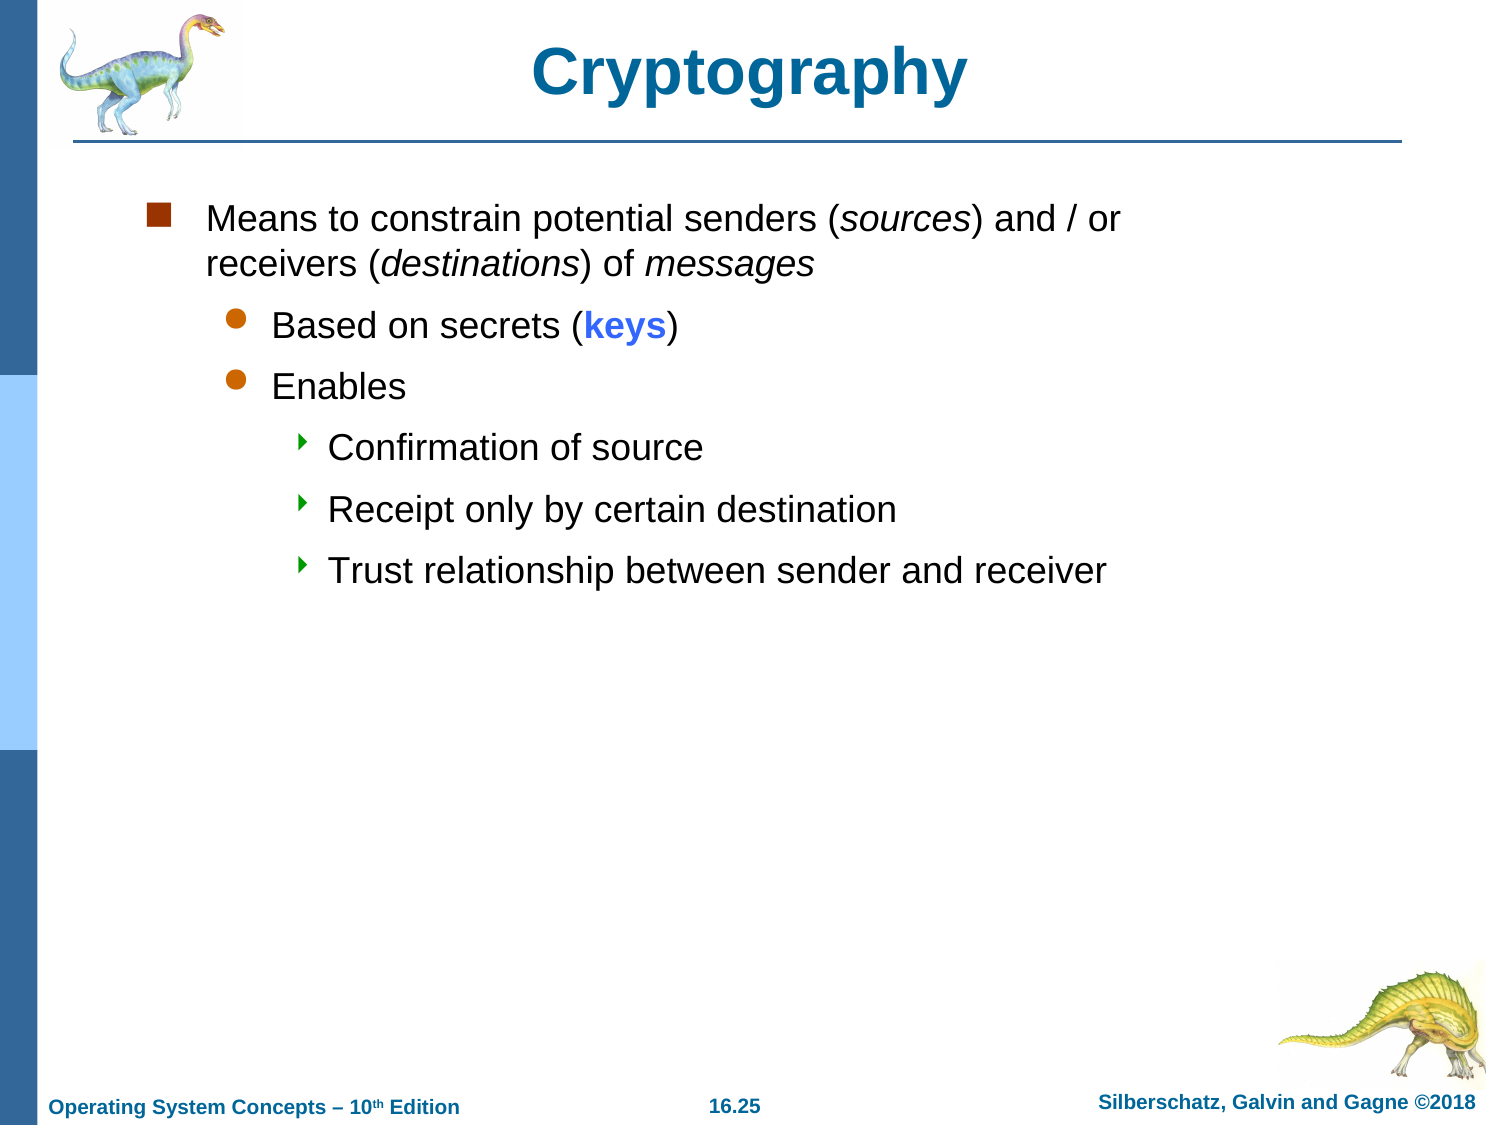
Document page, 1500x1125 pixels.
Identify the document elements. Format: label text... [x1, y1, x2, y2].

list Means to constrain potential senders (sources) and / or receivers (destinations) of messages Based on secrets (keys) Enables Confirmation of source Receipt only by certain destination Trust relationship between sender and receiver [134, 186, 1216, 930]
title Cryptography [75, 20, 1426, 116]
picture [46, 0, 243, 149]
picture [1415, 1094, 1423, 1099]
picture [1275, 959, 1486, 1090]
